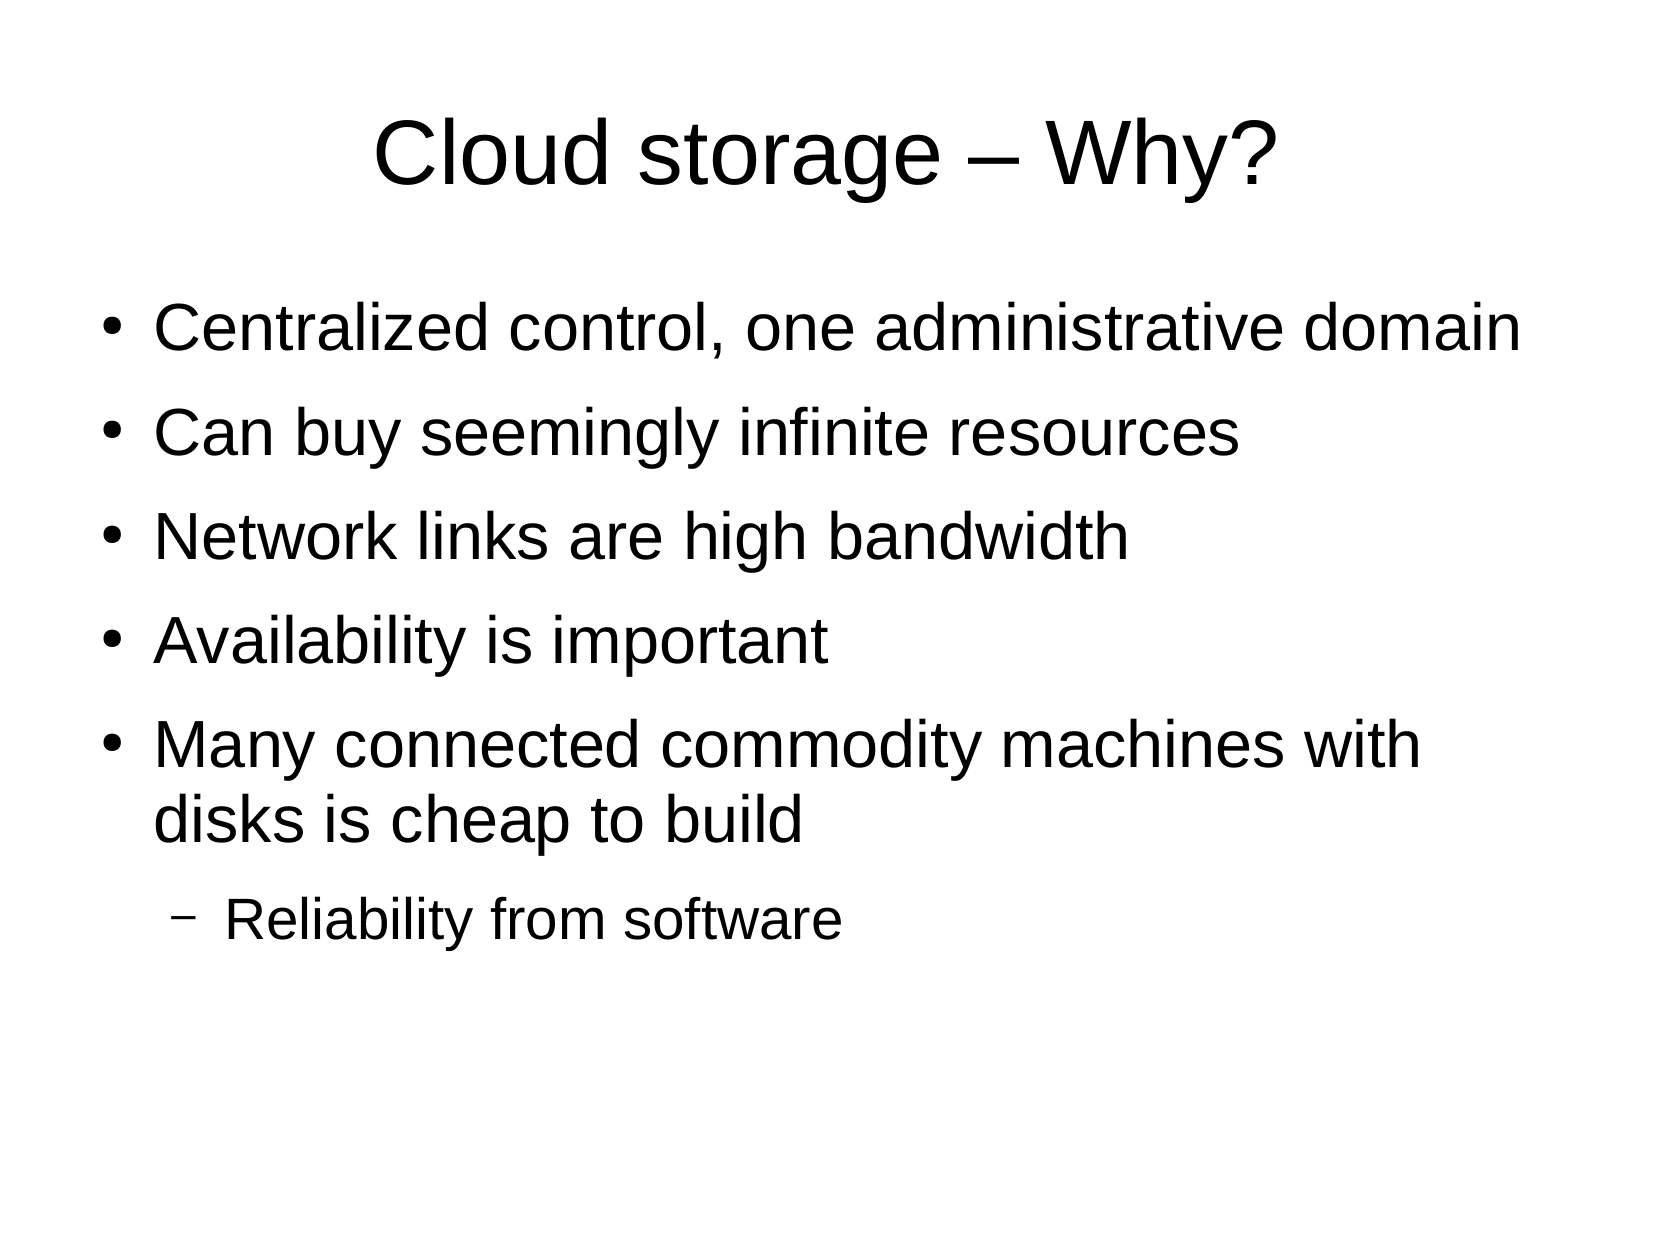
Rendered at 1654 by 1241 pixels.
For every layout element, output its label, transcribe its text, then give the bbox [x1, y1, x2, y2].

title Cloud storage – Why? [82, 49, 1571, 257]
list Centralized control, one administrative domain Can buy seemingly infinite resources Network links are high bandwidth Availability is important Many connected commodity machines with disks is cheap to build Reliability from software [82, 290, 1538, 1010]
